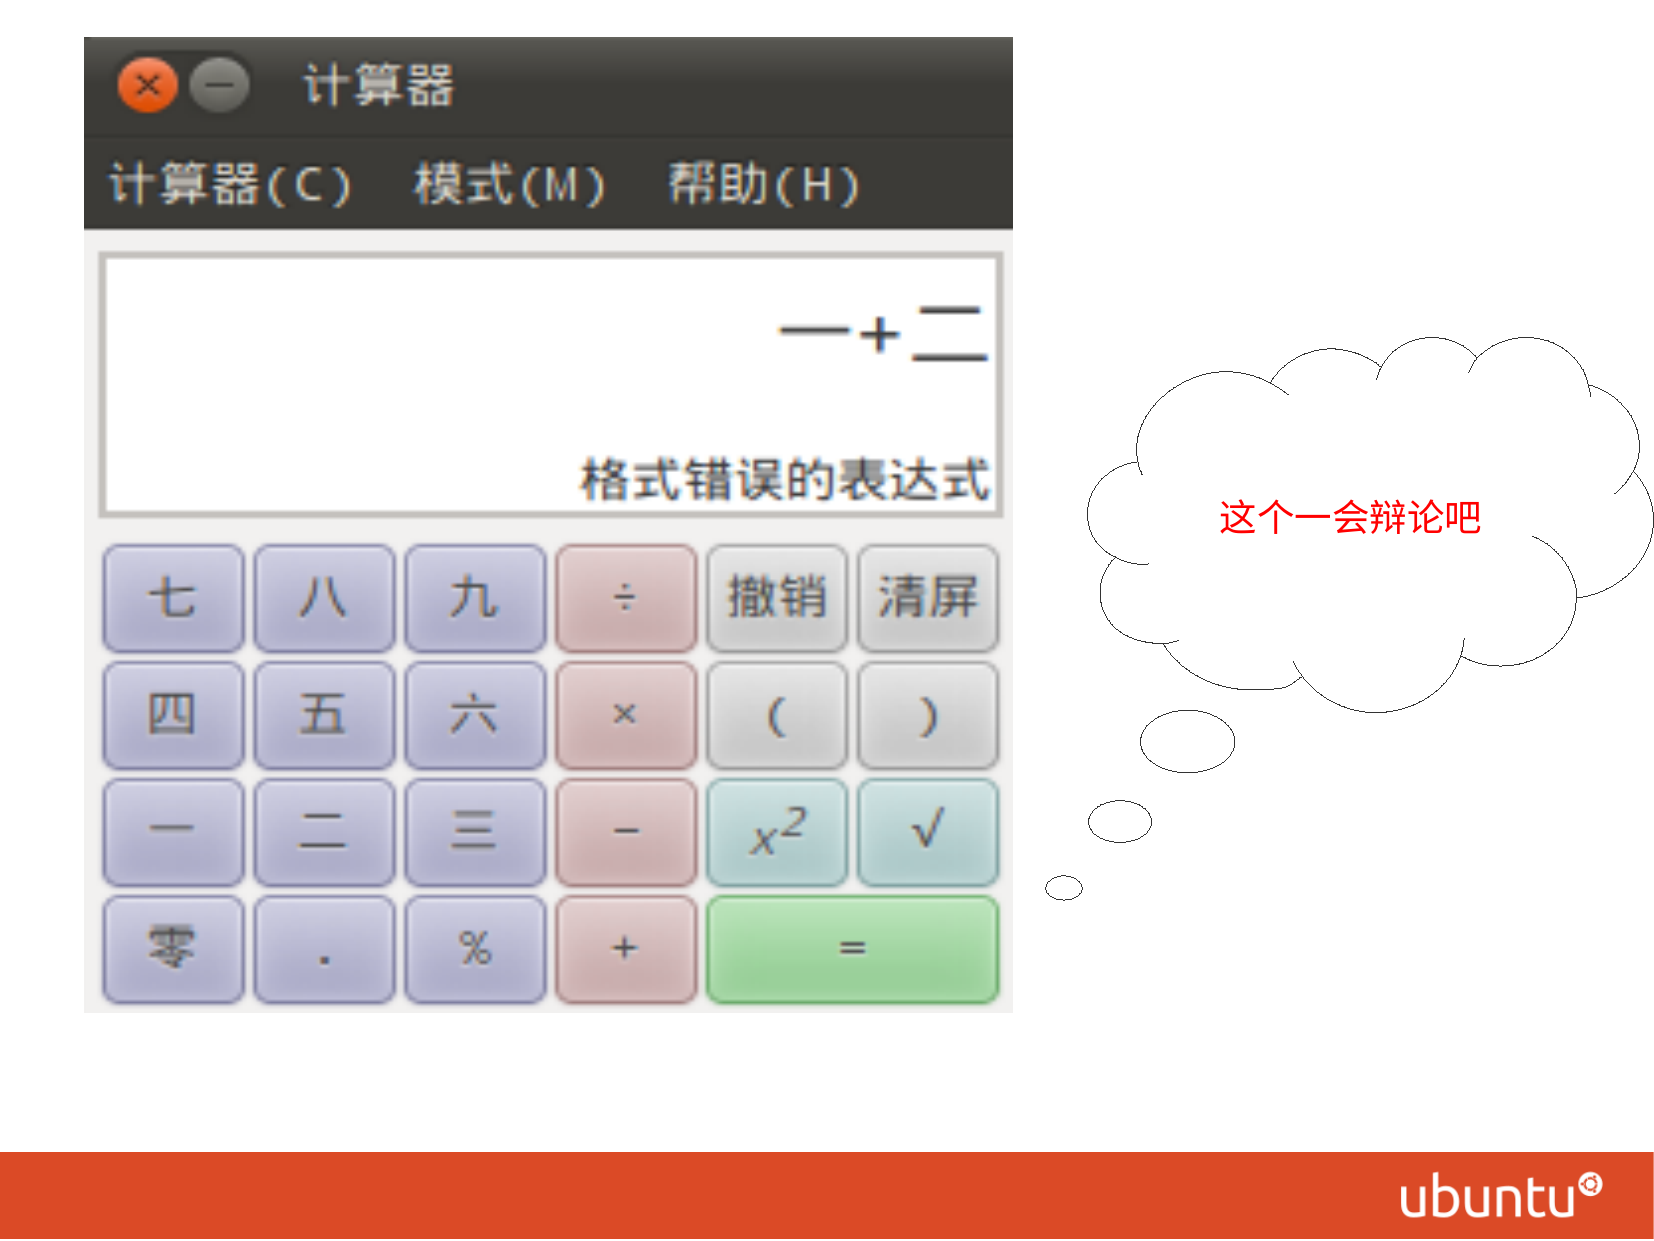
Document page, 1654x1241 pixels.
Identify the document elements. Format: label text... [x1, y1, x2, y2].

text_box 这个一会辩论吧 [1140, 710, 1235, 773]
text_box 这个一会辩论吧 [1087, 337, 1654, 713]
text_box 这个一会辩论吧 [1088, 800, 1152, 843]
picture [84, 37, 1013, 1013]
text_box 这个一会辩论吧 [1045, 875, 1083, 901]
picture [0, 1152, 1654, 1239]
